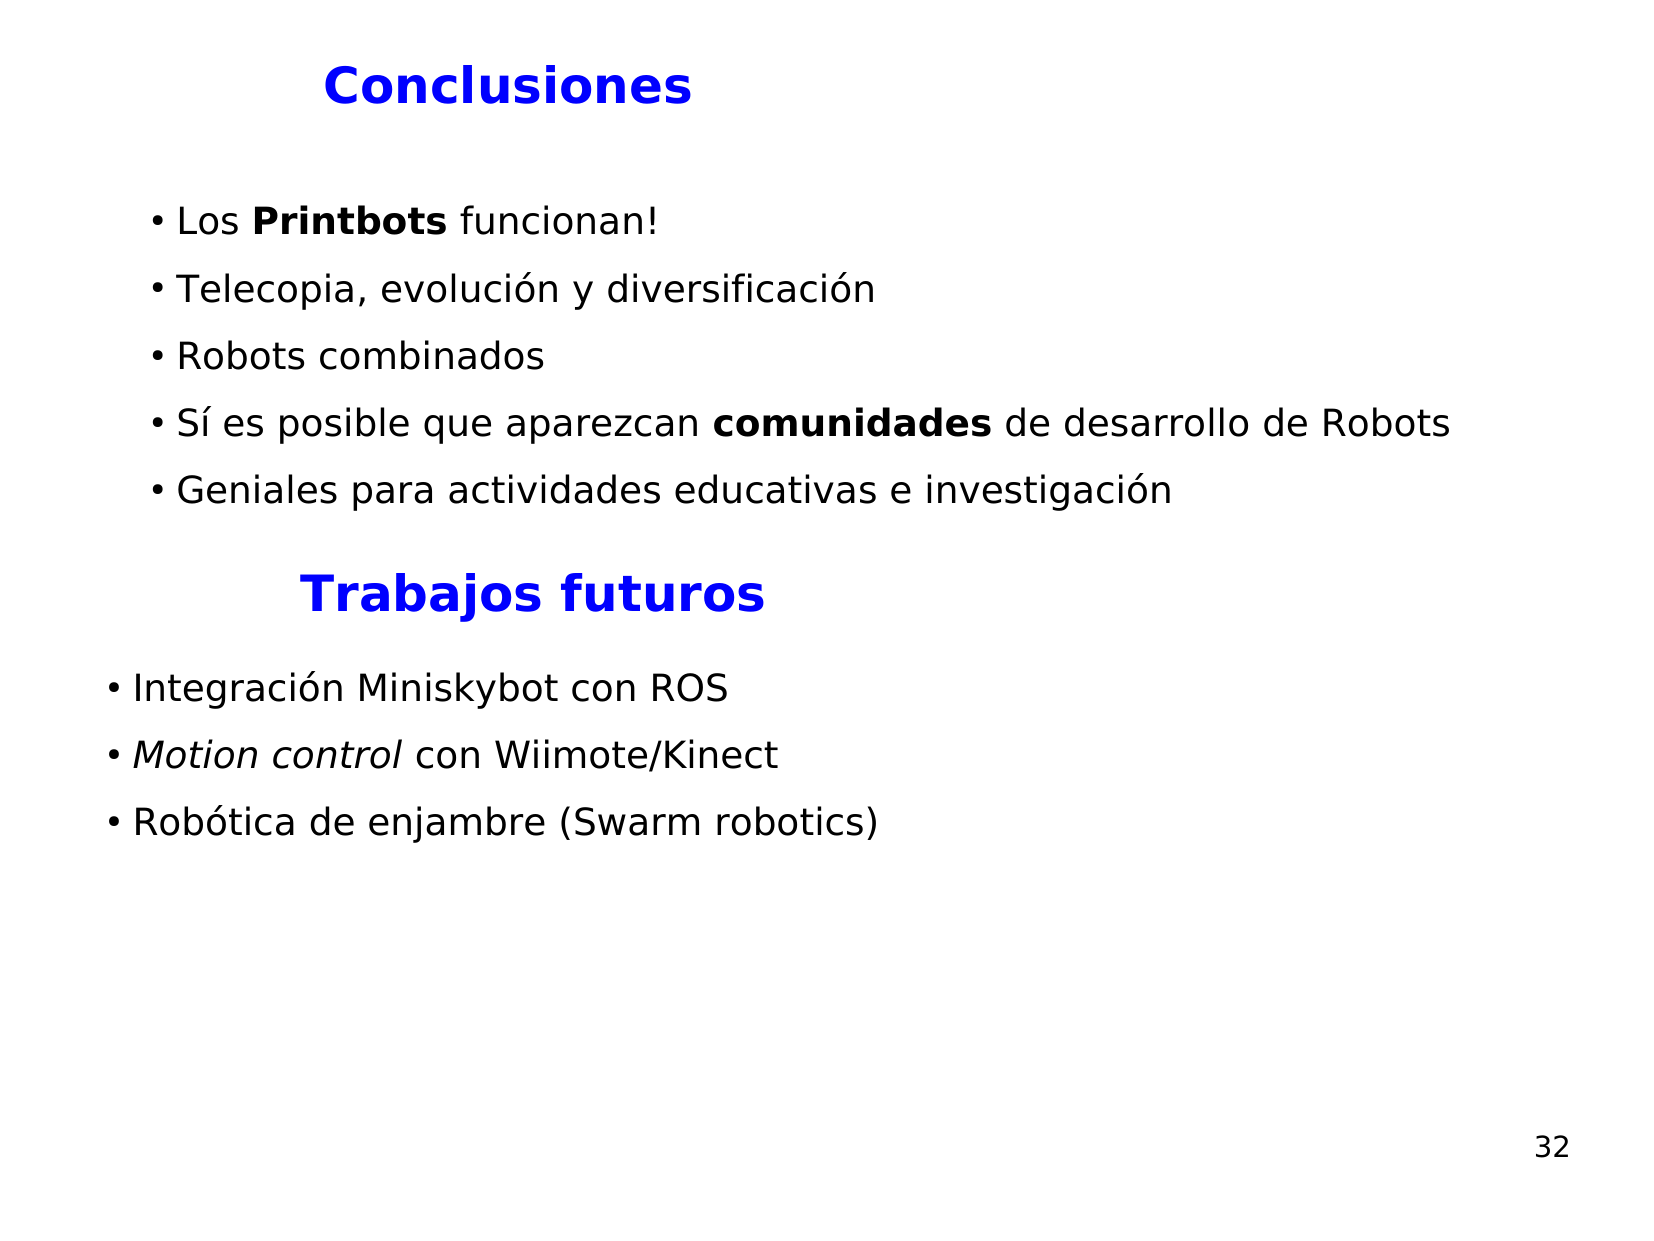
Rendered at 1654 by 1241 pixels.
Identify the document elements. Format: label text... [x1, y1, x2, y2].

text_box Los Printbots funcionan! Telecopia, evolución y diversificación Robots combinados Sí es posible que aparezcan comunidades de desarrollo de Robots Geniales para actividades educativas e investigación [136, 192, 1554, 520]
text_box Conclusiones [308, 49, 911, 123]
text_box Trabajos futuros [285, 557, 888, 631]
text_box Integración Miniskybot con ROS Motion control con Wiimote/Kinect Robótica de enjambre (Swarm robotics) [92, 659, 964, 852]
